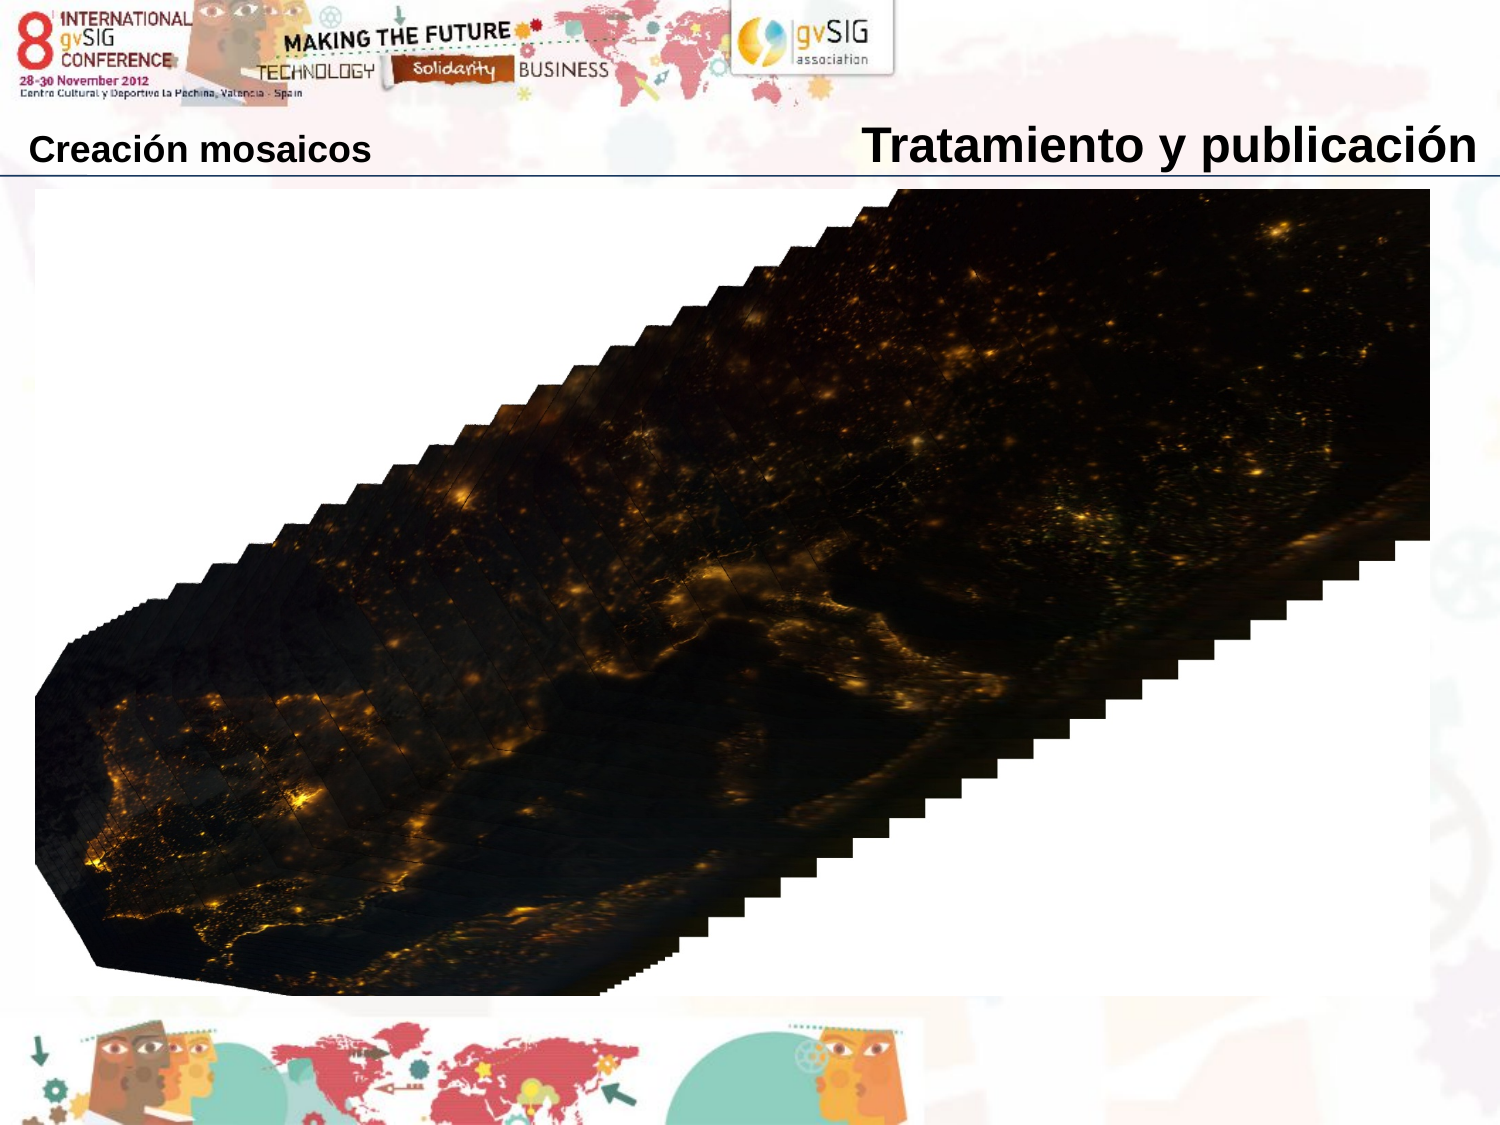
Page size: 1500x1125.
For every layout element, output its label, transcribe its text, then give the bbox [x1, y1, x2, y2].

text_box Creación mosaicos [13, 117, 387, 177]
text_box Tratamiento y publicación [846, 177, 1494, 181]
picture [0, 0, 1500, 175]
text_box Tratamiento y publicación [846, 105, 1494, 175]
picture [0, 177, 1500, 1125]
